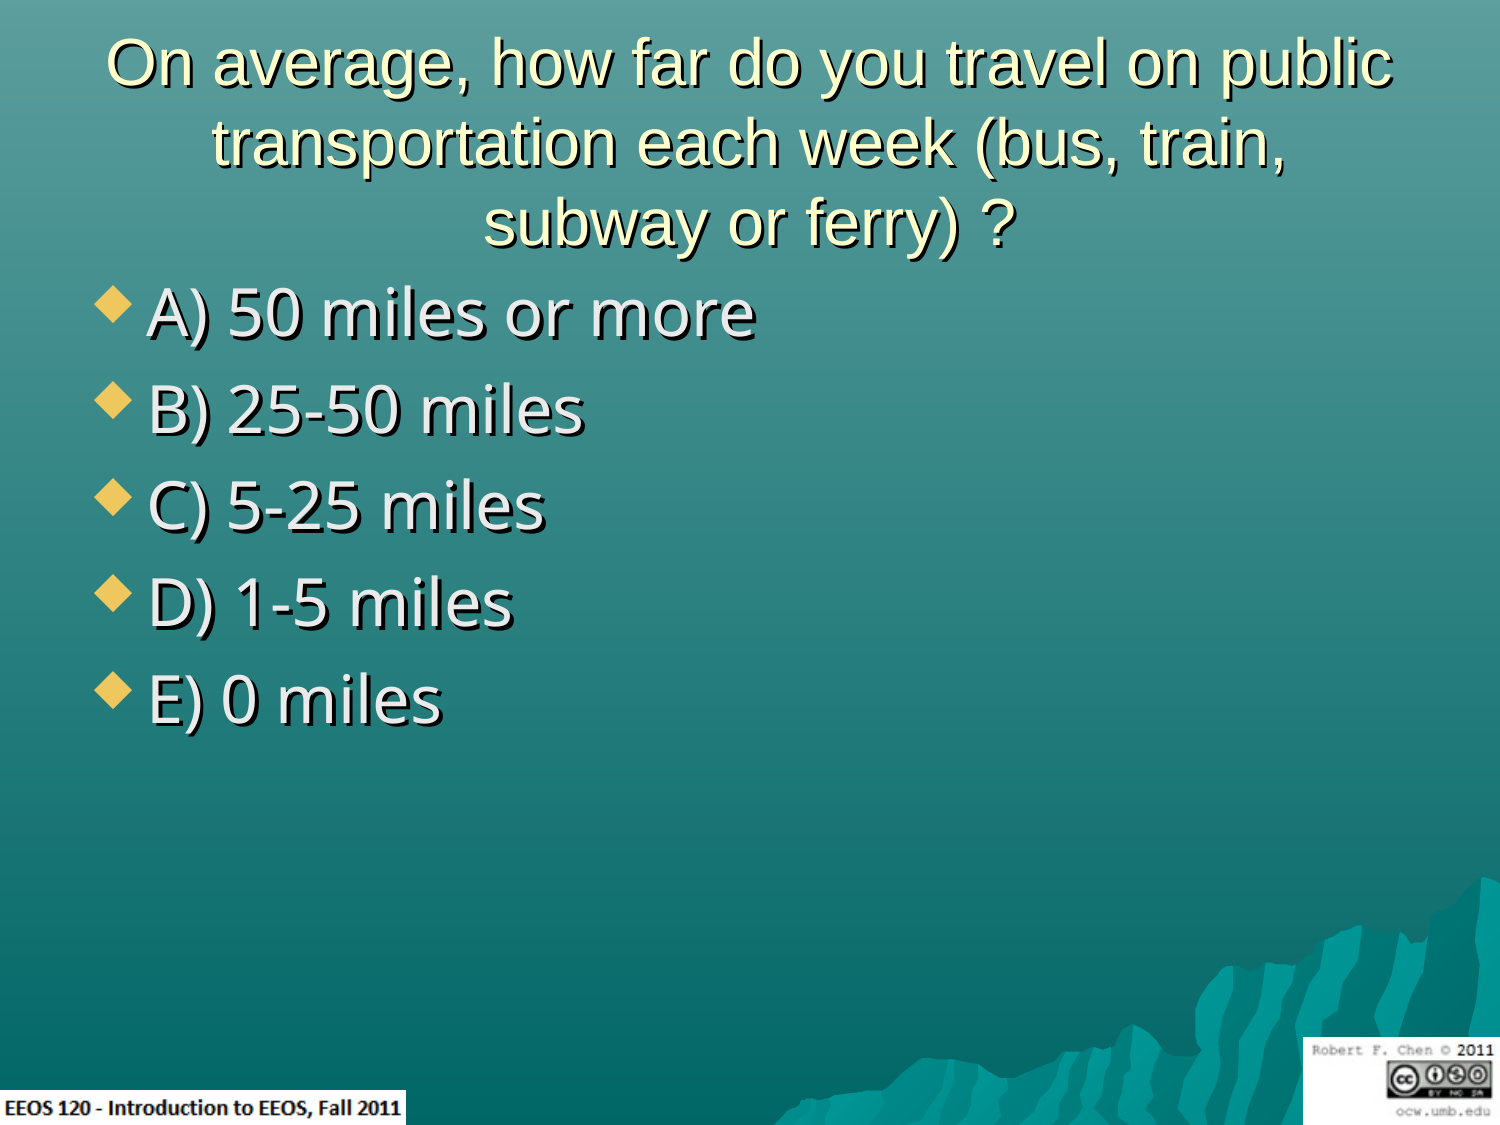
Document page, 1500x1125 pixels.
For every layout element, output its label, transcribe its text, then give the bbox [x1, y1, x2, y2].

picture [0, 1090, 406, 1125]
list A) 50 miles or more B) 25-50 miles C) 5-25 miles D) 1-5 miles E) 0 miles [75, 262, 1426, 1006]
picture [1303, 1037, 1500, 1125]
title On average, how far do you travel on public transportation each week (bus, train, subway or ferry) ? [75, 11, 1426, 262]
